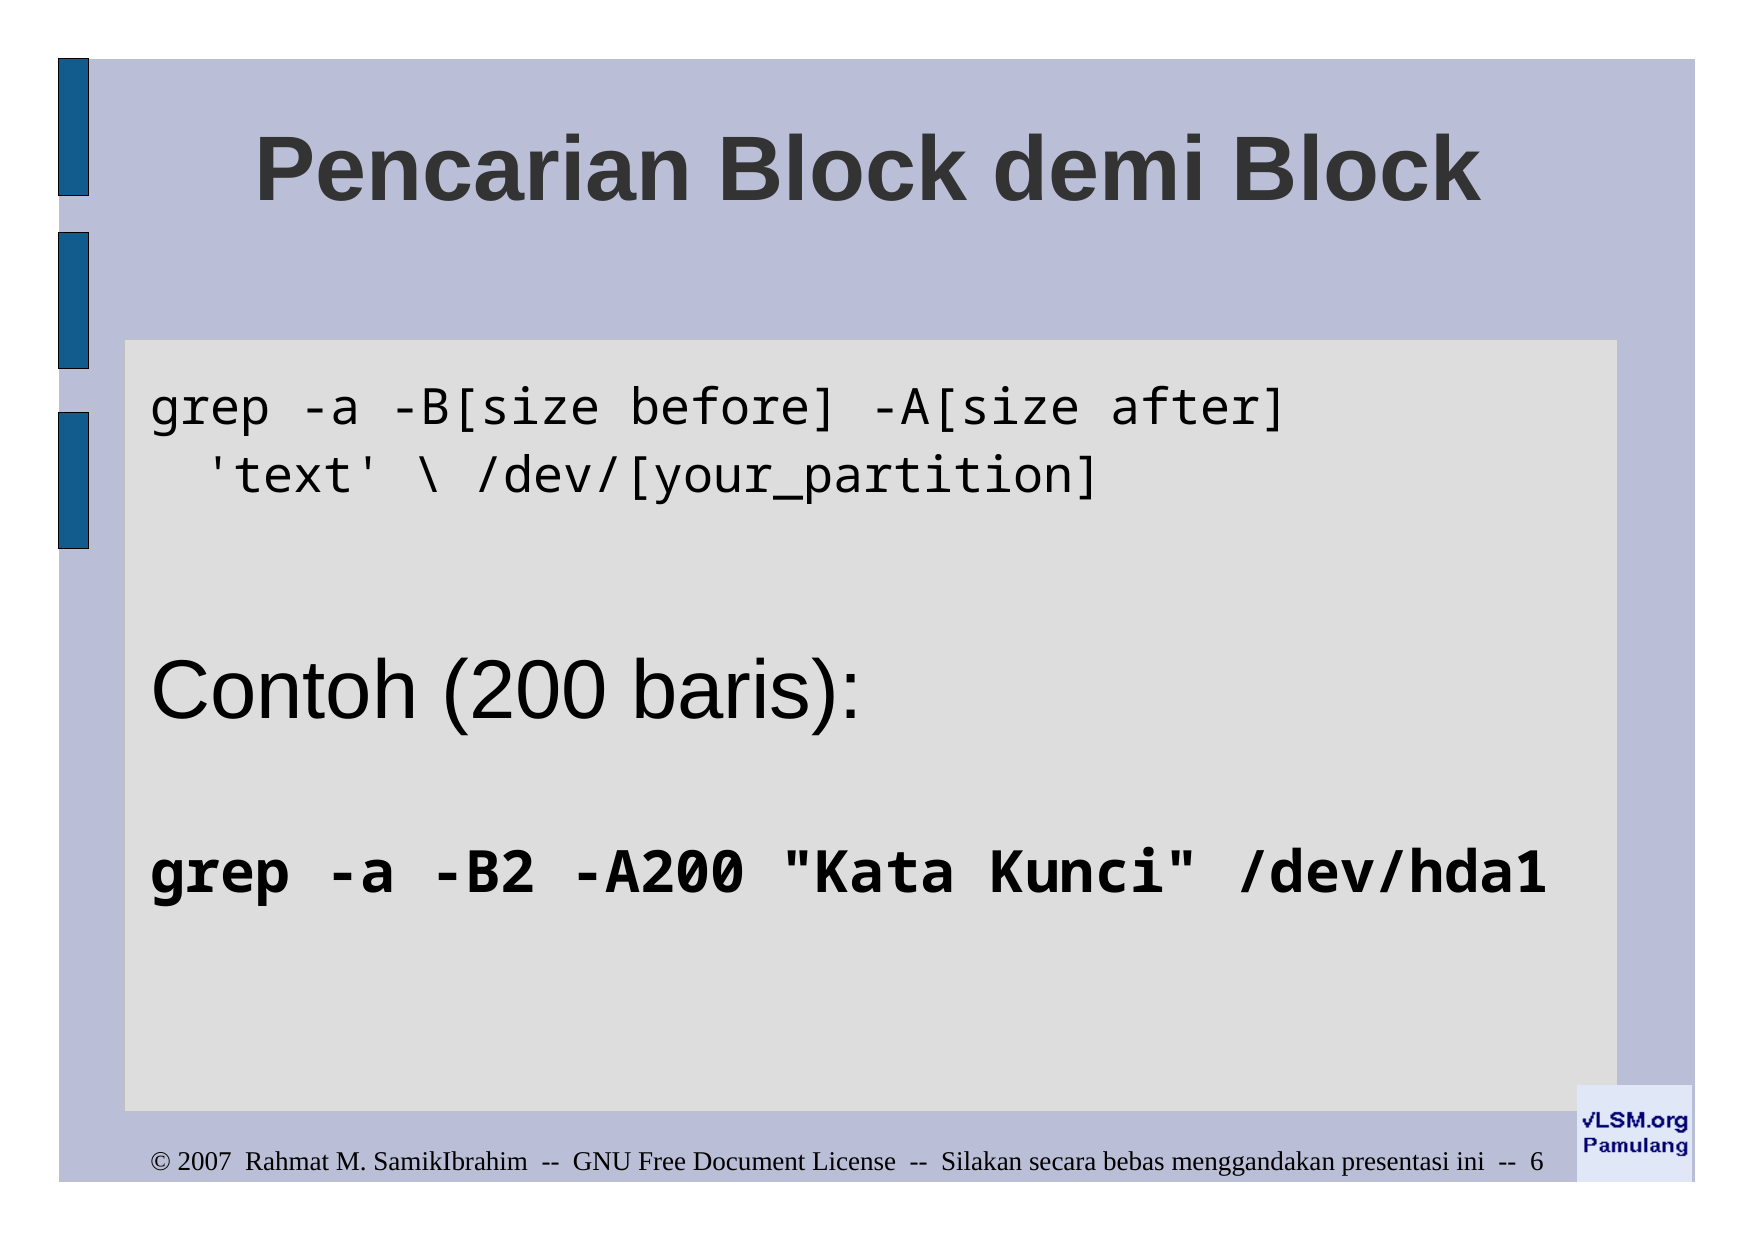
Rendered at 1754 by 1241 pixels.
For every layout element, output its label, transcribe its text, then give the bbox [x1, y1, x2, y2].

picture [1577, 1085, 1692, 1182]
list grep -a -B[size before] -A[size after] 'text' \ /dev/[your_partition] Contoh (200 baris): grep -a -B2 -A200 "Kata Kunci" /dev/hda1 [132, 370, 1618, 1143]
title Pencarian Block demi Block [169, 74, 1568, 263]
